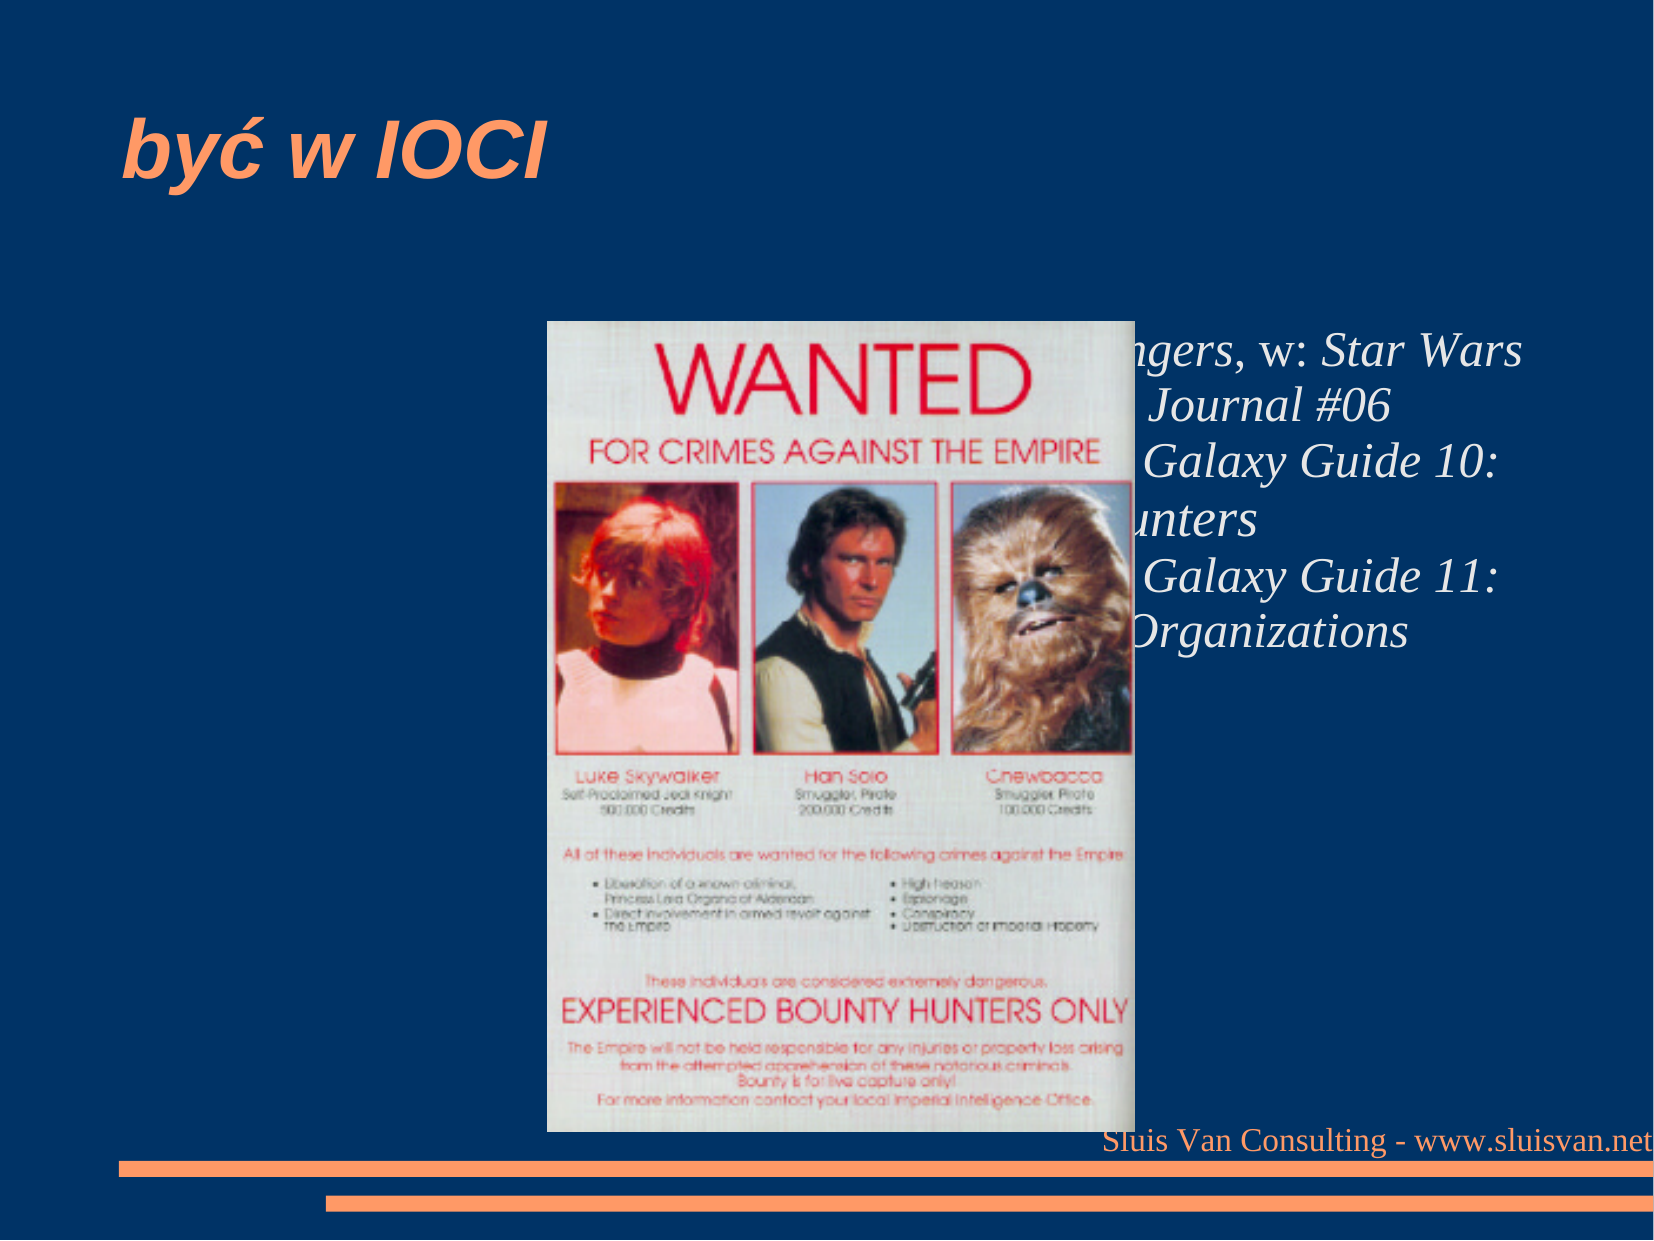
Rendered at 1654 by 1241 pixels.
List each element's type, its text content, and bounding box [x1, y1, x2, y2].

title być w IOCI [121, 46, 1534, 254]
list L. Burns: Ringers, w: Star Wars Adventure Journal #06 R. D. Stuart: Galaxy Guide 10: Bounty Hunters R. D. Stuart: Galaxy Guide 11: Criminal Organizations [858, 322, 1562, 1133]
picture [179, 321, 1135, 1132]
